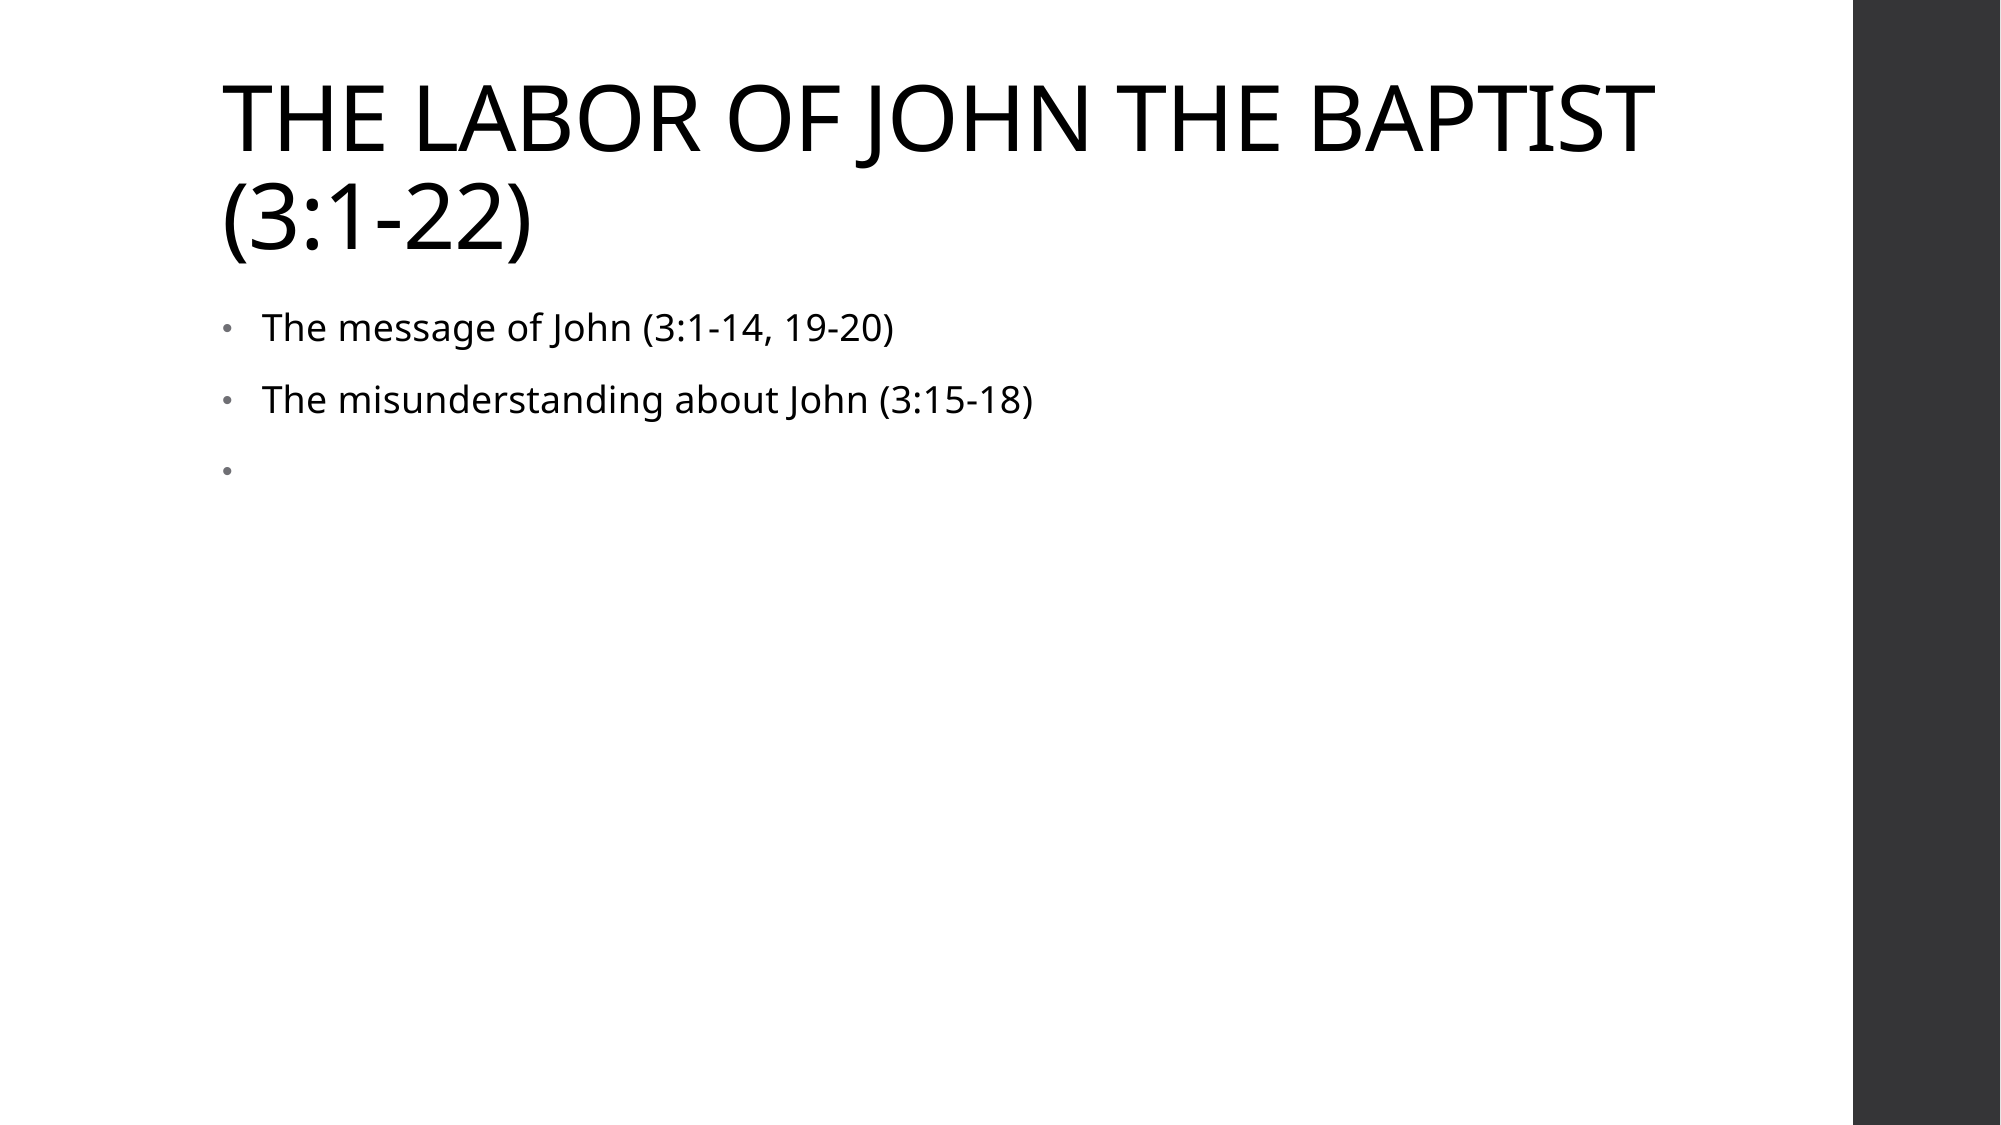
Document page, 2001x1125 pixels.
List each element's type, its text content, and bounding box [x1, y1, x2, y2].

title THE LABOR OF JOHN THE BAPTIST (3:1-22) [206, 60, 1797, 278]
list The message of John (3:1-14, 19-20) The misunderstanding about John (3:15-18) [206, 299, 1617, 1014]
